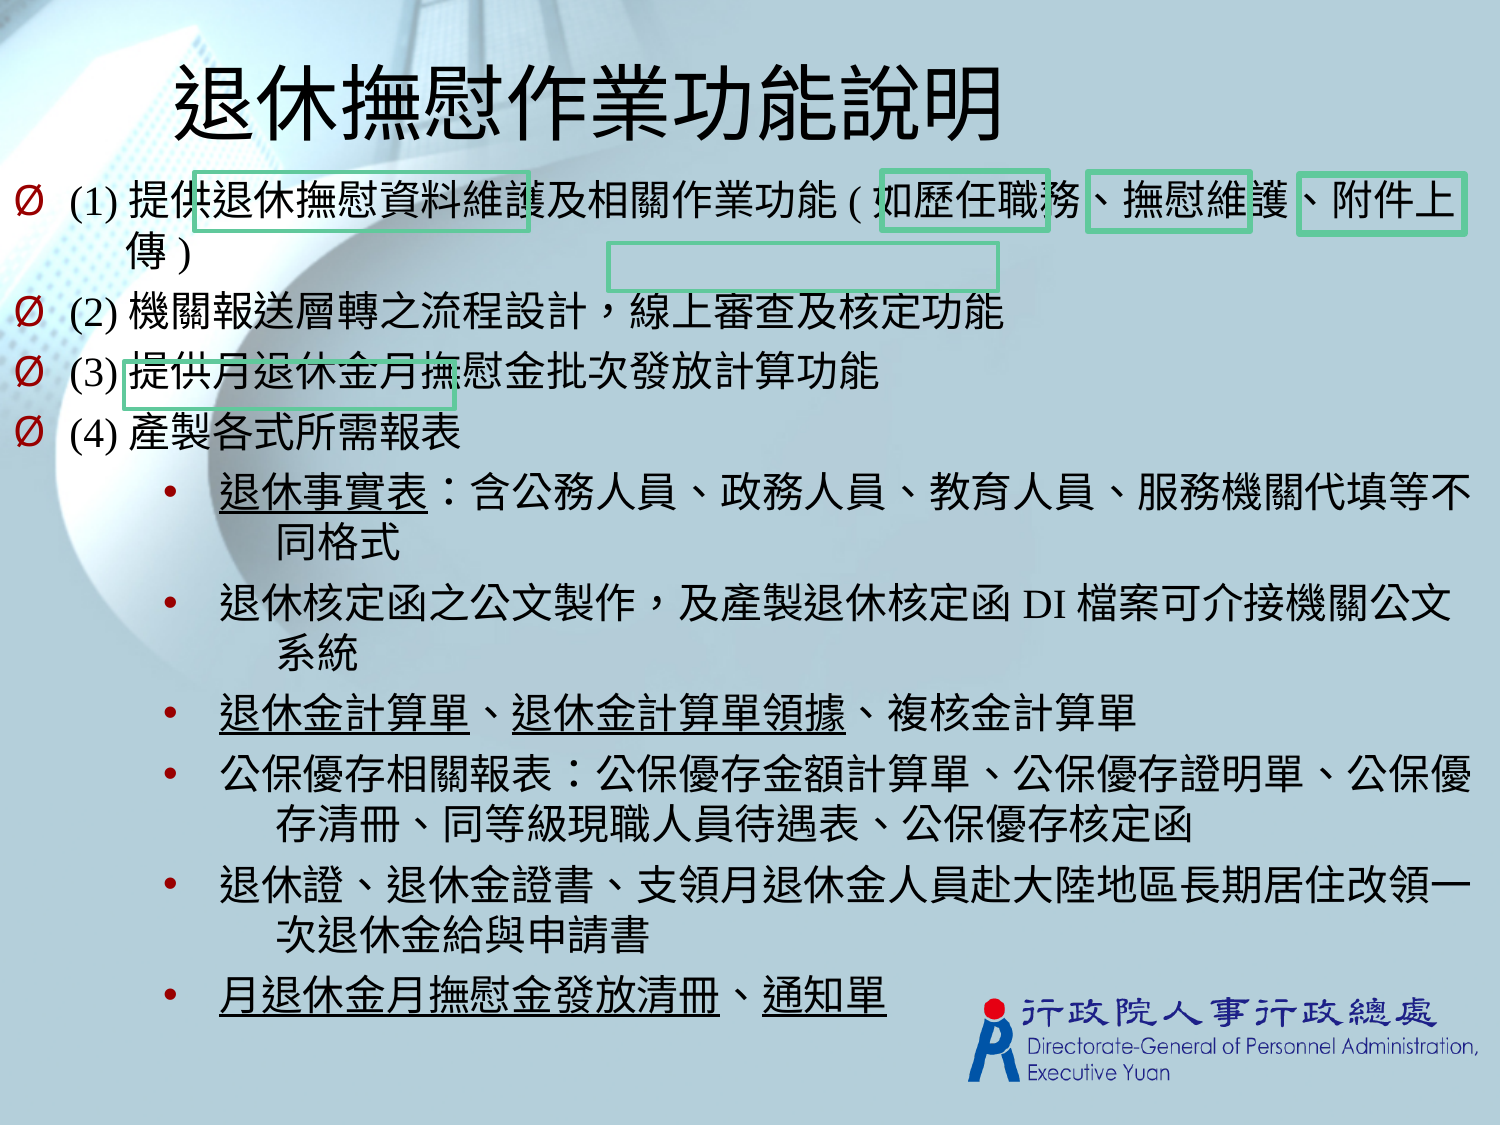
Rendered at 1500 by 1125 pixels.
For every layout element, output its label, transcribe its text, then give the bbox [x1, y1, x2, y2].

text_box 退休撫慰作業功能說明 [62, 54, 1116, 166]
list (1)提供退休撫慰資料維護及相關作業功能(如歷任職務、撫慰維護、附件上傳) (2)機關報送層轉之流程設計，線上審查及核定功能 (3)提供月退休金月撫慰金批次發放計算功能 (4)產製各式所需報表 退休事實表：含公務人員、政務人員、教育人員、服務機關代填等不同格式 退休核定函之公文製作，及產製退休核定函DI檔案可介接機關公文系統 退休金計算單、退休金計算單領據、複核金計算單 公保優存相關報表：公保優存金額計算單、公保優存證明單、公保優存清冊、同等級現職人員待遇表、公保優存核定函 退休證、退休金證書、支領月退休金人員赴大陸地區長期居住改領一次退休金給與申請書 月退休金月撫慰金發放清冊、通知單 [0, 166, 1495, 1077]
